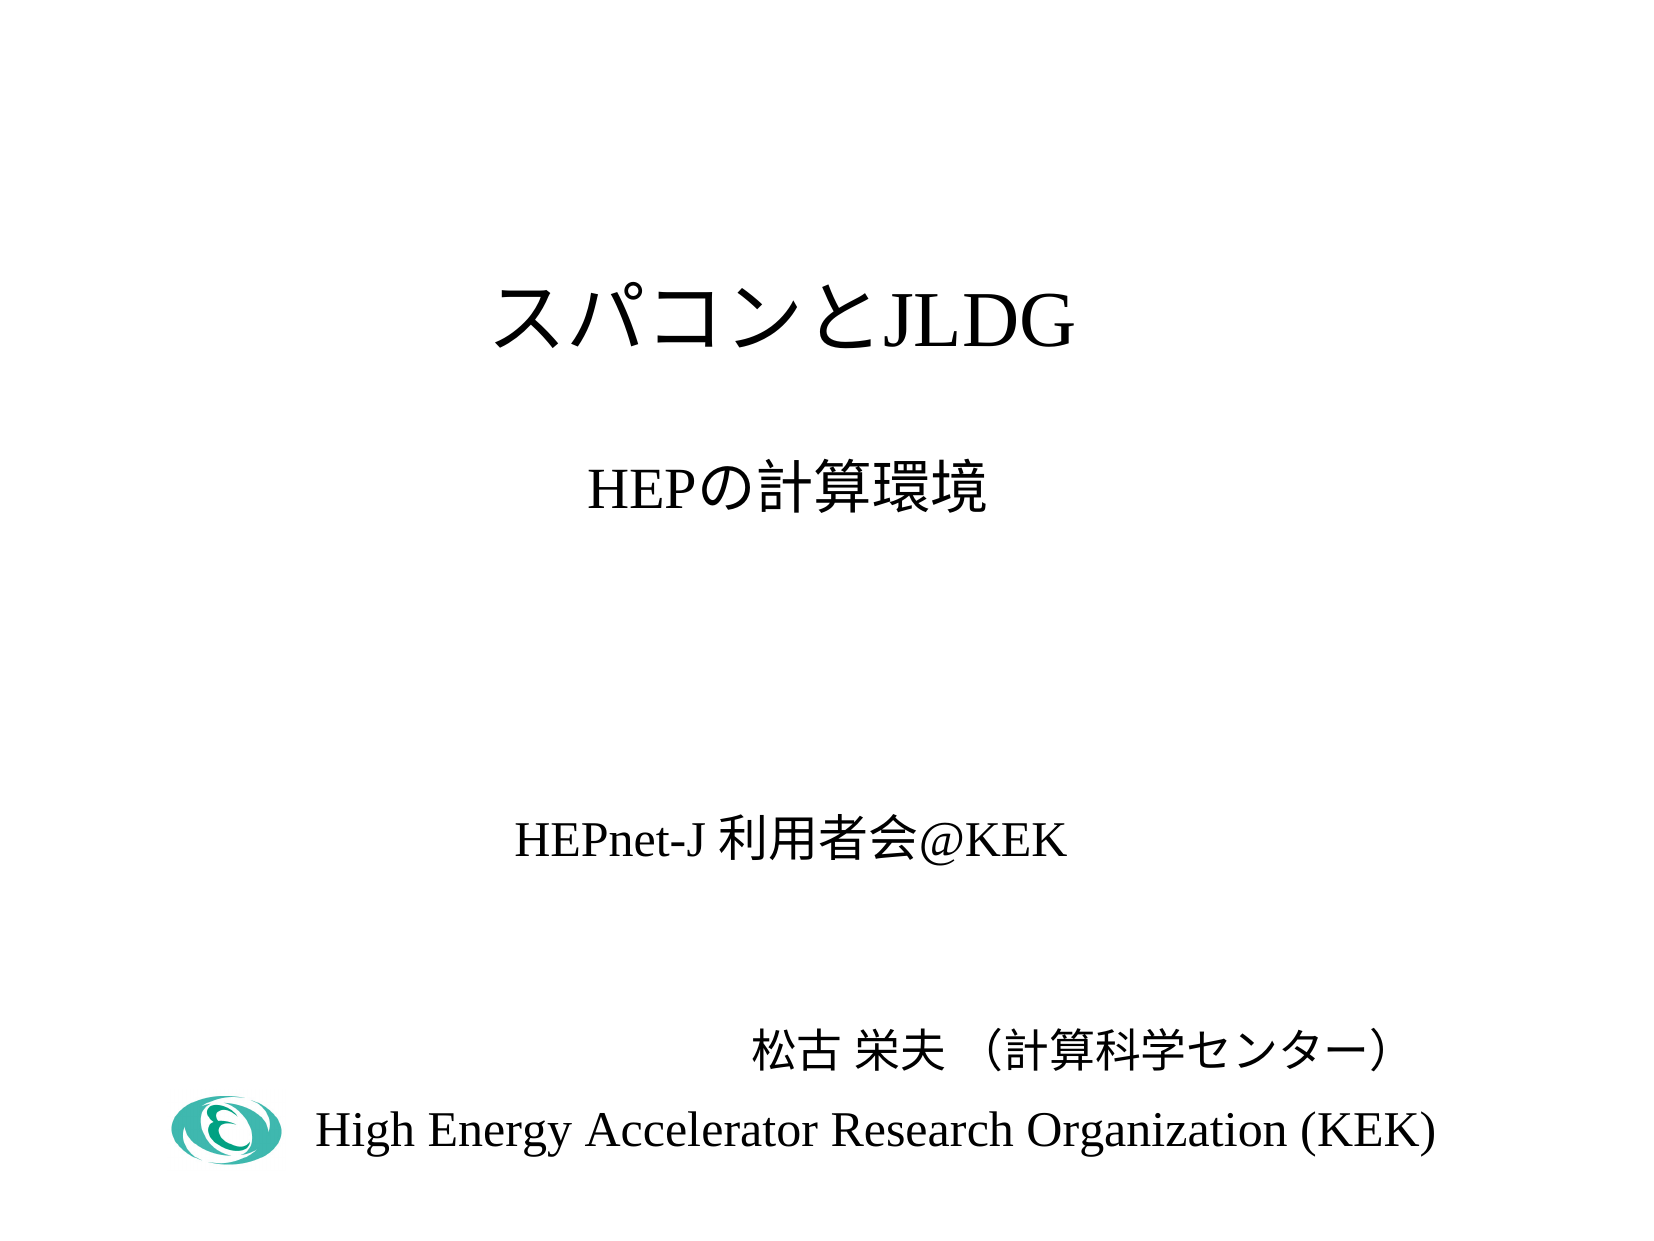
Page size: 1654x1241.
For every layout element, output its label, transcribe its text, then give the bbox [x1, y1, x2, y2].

text_box High Energy Accelerator Research Organization (KEK) [315, 1101, 1437, 1163]
text_box 松古 栄夫 （計算科学センター） [751, 1018, 1438, 1080]
text_box HEPnet-J 利用者会@KEK [514, 802, 1068, 867]
picture [167, 1089, 286, 1171]
text_box スパコンとJLDG [487, 261, 1078, 363]
text_box HEPの計算環境 [587, 446, 989, 522]
